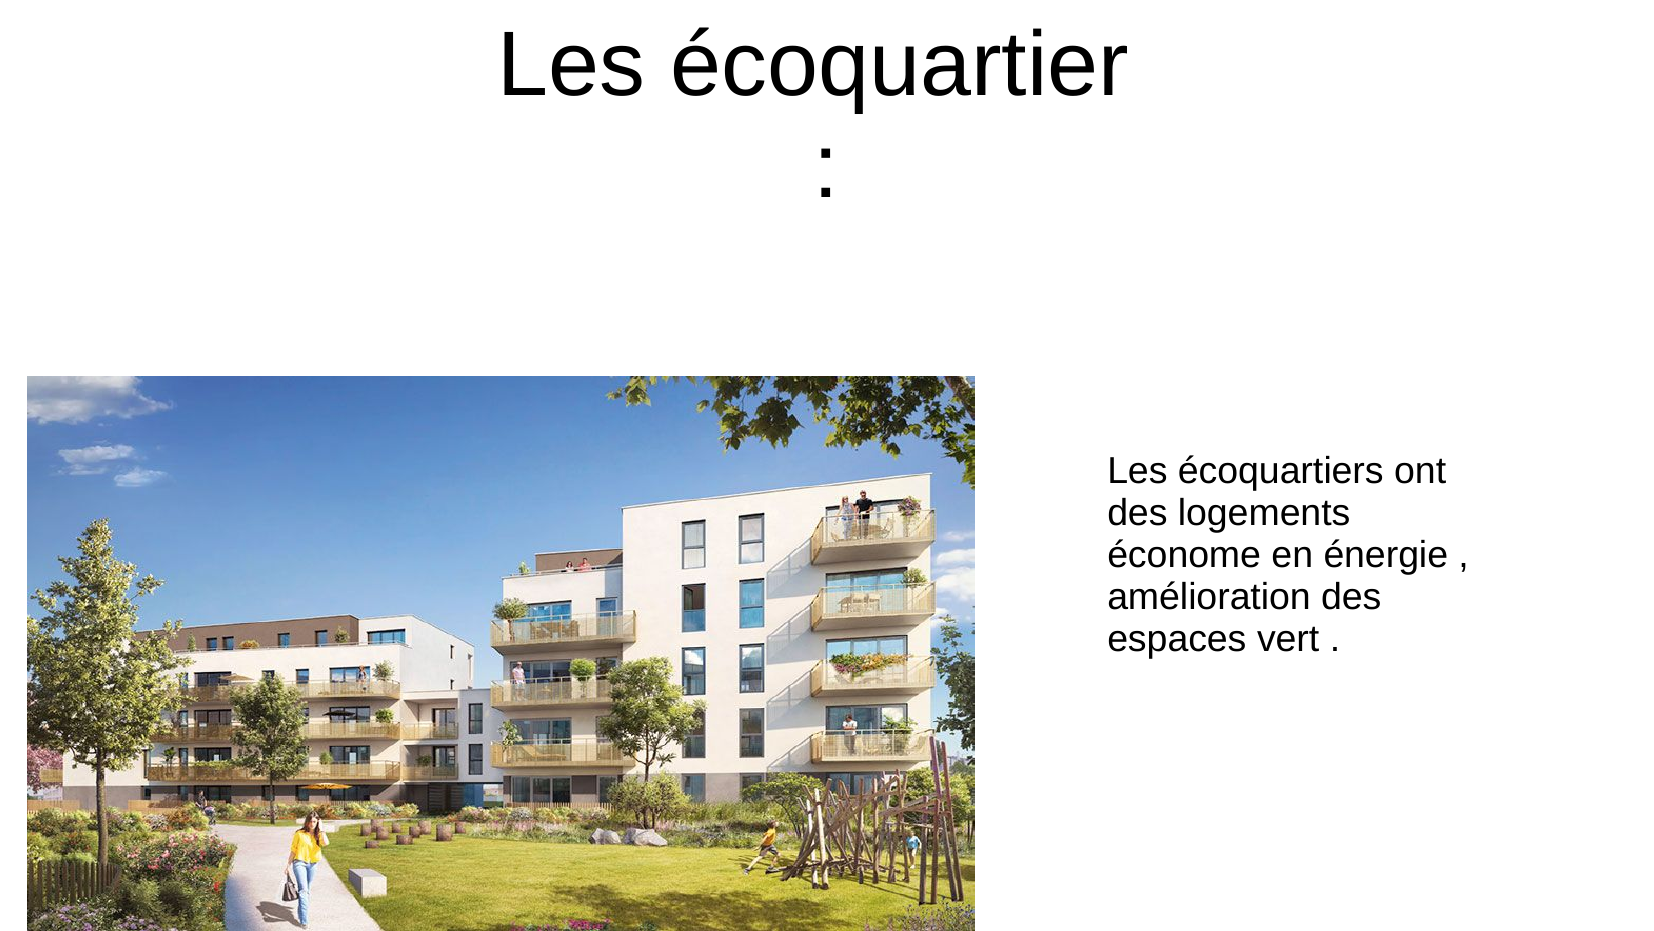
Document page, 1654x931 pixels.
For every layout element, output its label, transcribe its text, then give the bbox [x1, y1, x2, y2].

title Les écoquartier : [82, 12, 1571, 218]
picture [27, 376, 975, 931]
text_box Les écoquartiers ont des logements économe en énergie , amélioration des espaces vert . [1092, 441, 1506, 667]
